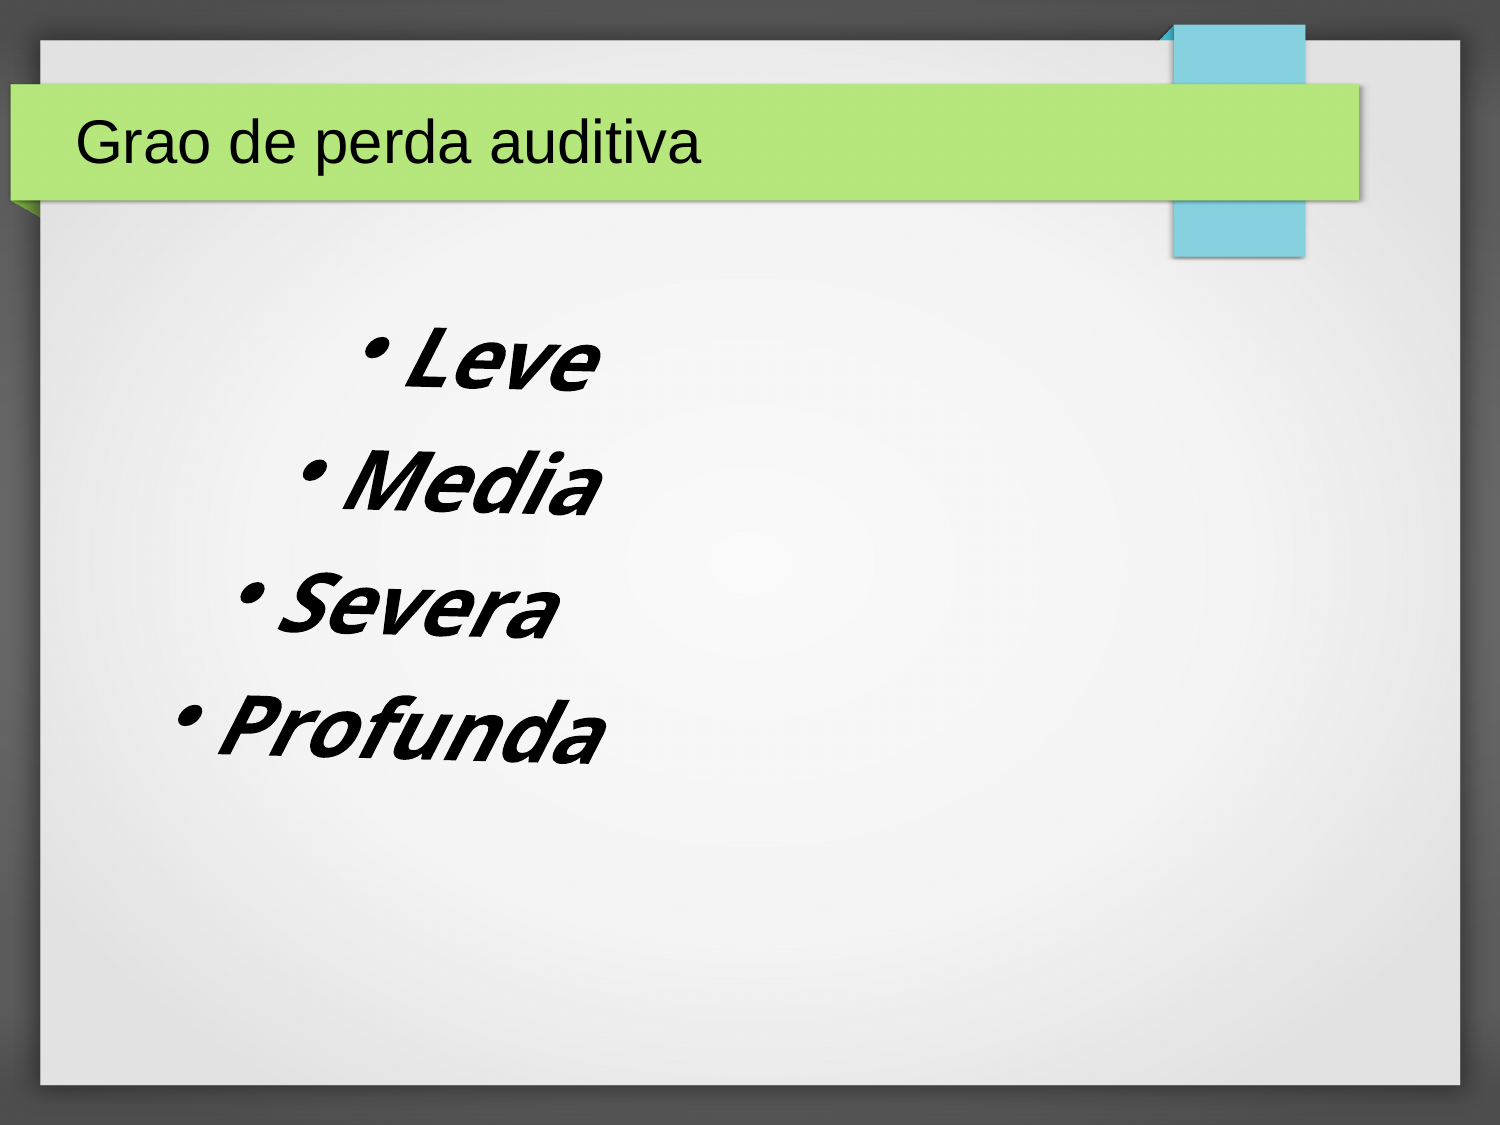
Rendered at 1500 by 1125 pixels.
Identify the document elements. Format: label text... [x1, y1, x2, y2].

text_box Grao de perda auditiva [75, 85, 1147, 193]
text_box Leve Media Severa Profunda [75, 302, 1500, 913]
picture [0, 0, 1500, 1125]
